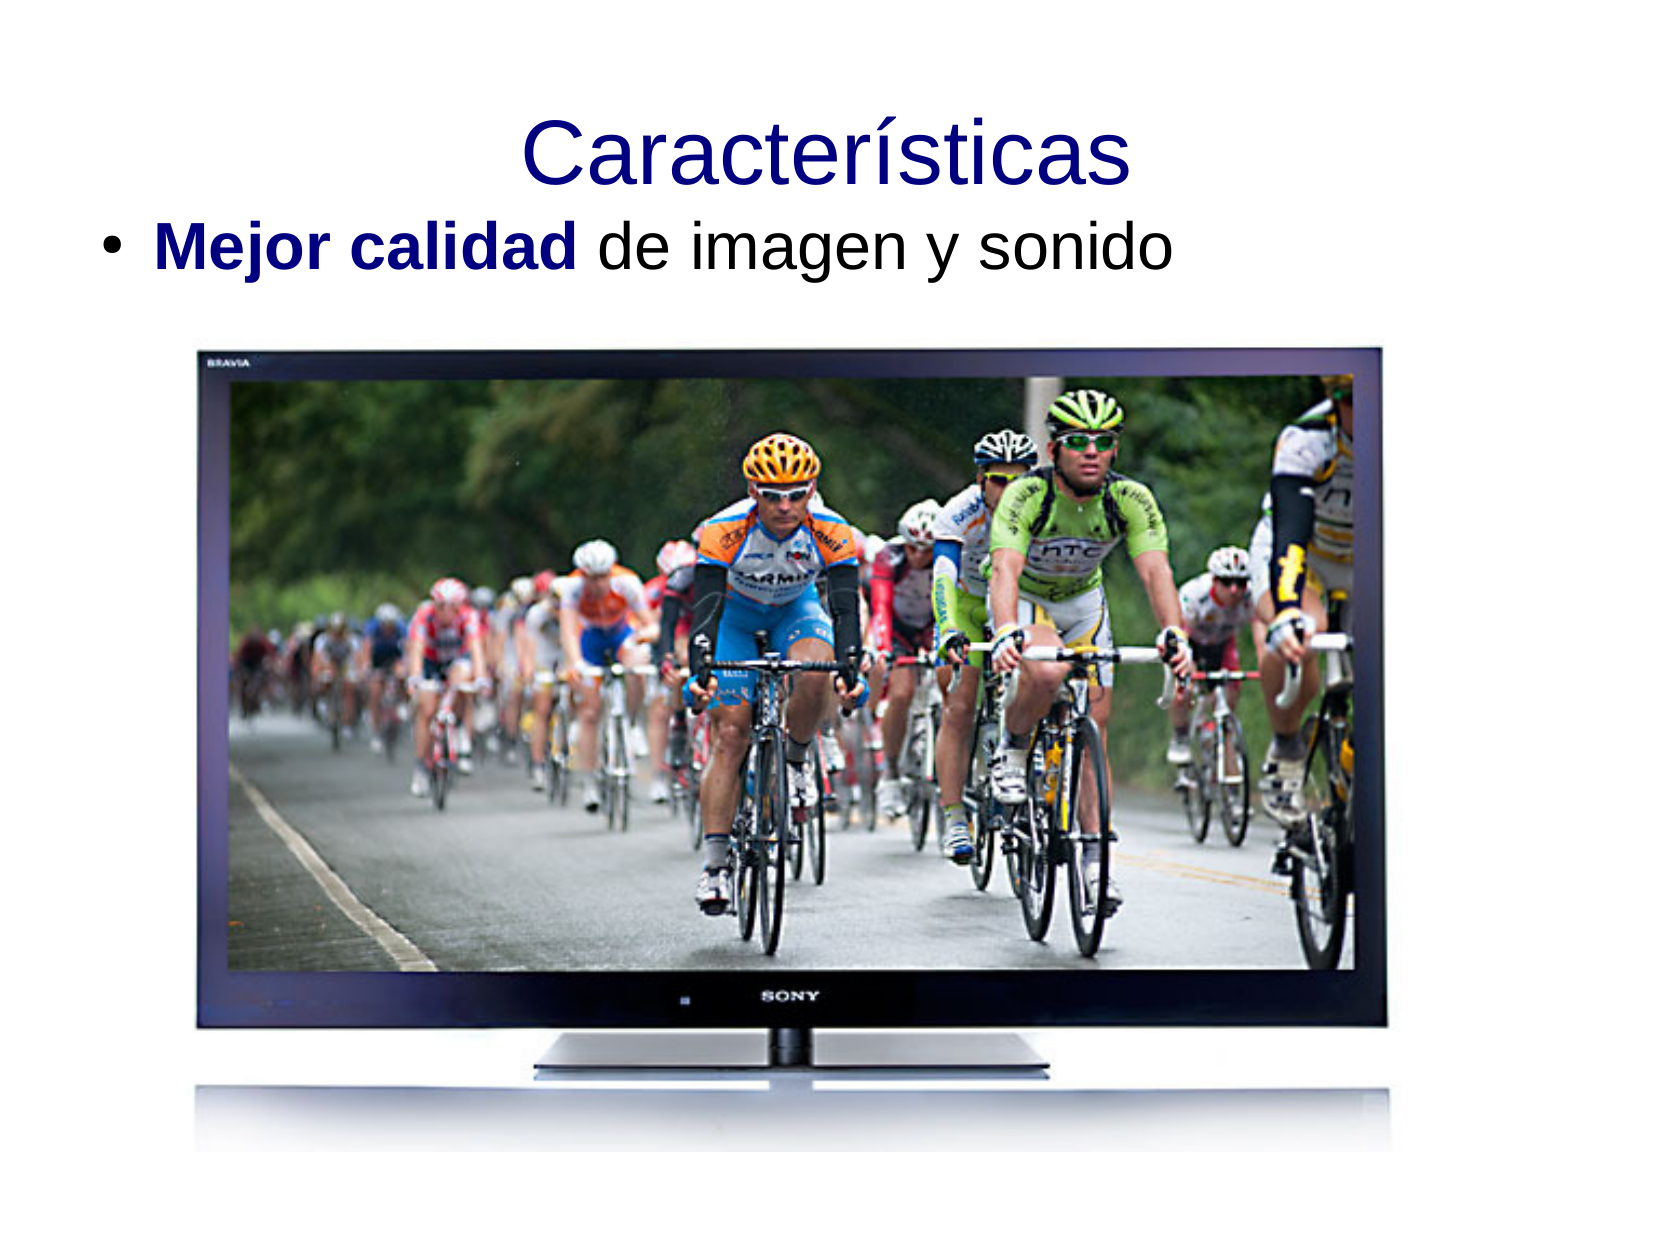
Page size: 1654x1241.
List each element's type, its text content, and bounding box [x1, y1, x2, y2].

picture [124, 338, 1433, 1152]
title Características [82, 49, 1571, 257]
list Mejor calidad de imagen y sonido [82, 209, 1538, 1166]
